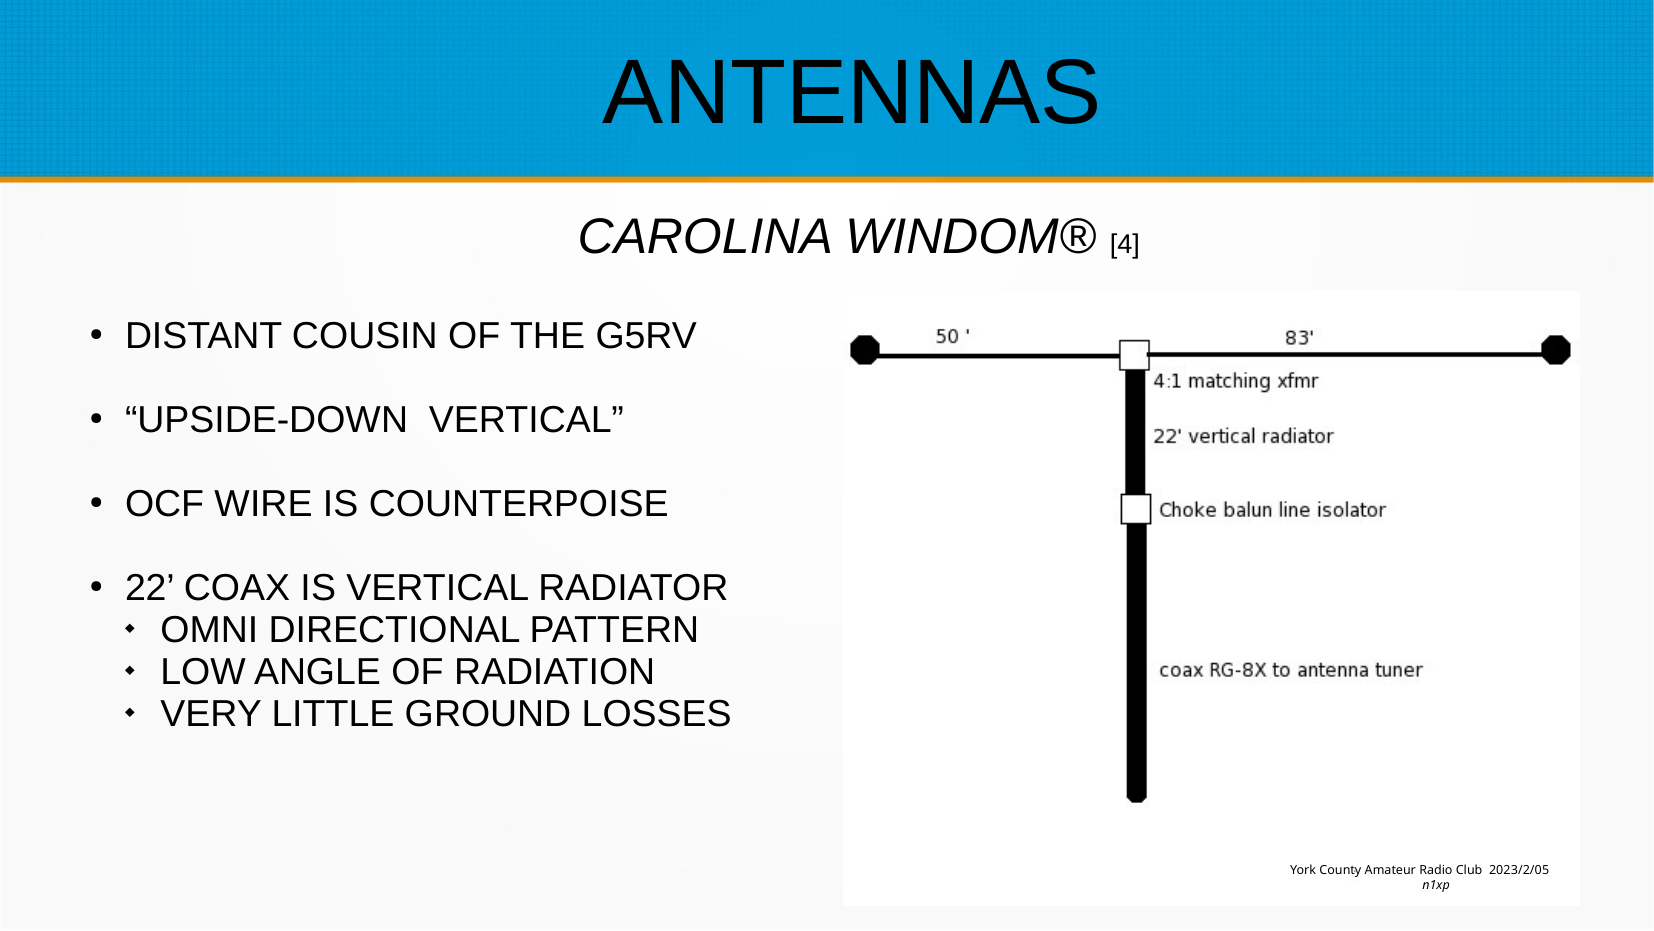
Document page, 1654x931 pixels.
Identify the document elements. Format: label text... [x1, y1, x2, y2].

picture [0, 175, 1654, 931]
text_box CAROLINA WINDOM® [4] [539, 200, 1178, 280]
text_box DISTANT COUSIN OF THE G5RV “UPSIDE-DOWN VERTICAL” OCF WIRE IS COUNTERPOISE 22’ COAX IS VERTICAL RADIATOR OMNI DIRECTIONAL PATTERN LOW ANGLE OF RADIATION VERY LITTLE GROUND LOSSES [74, 307, 783, 742]
text_box ANTENNAS [230, 33, 1475, 151]
text_box York County Amateur Radio Club 2023/2/05 n1xp [1284, 856, 1588, 897]
